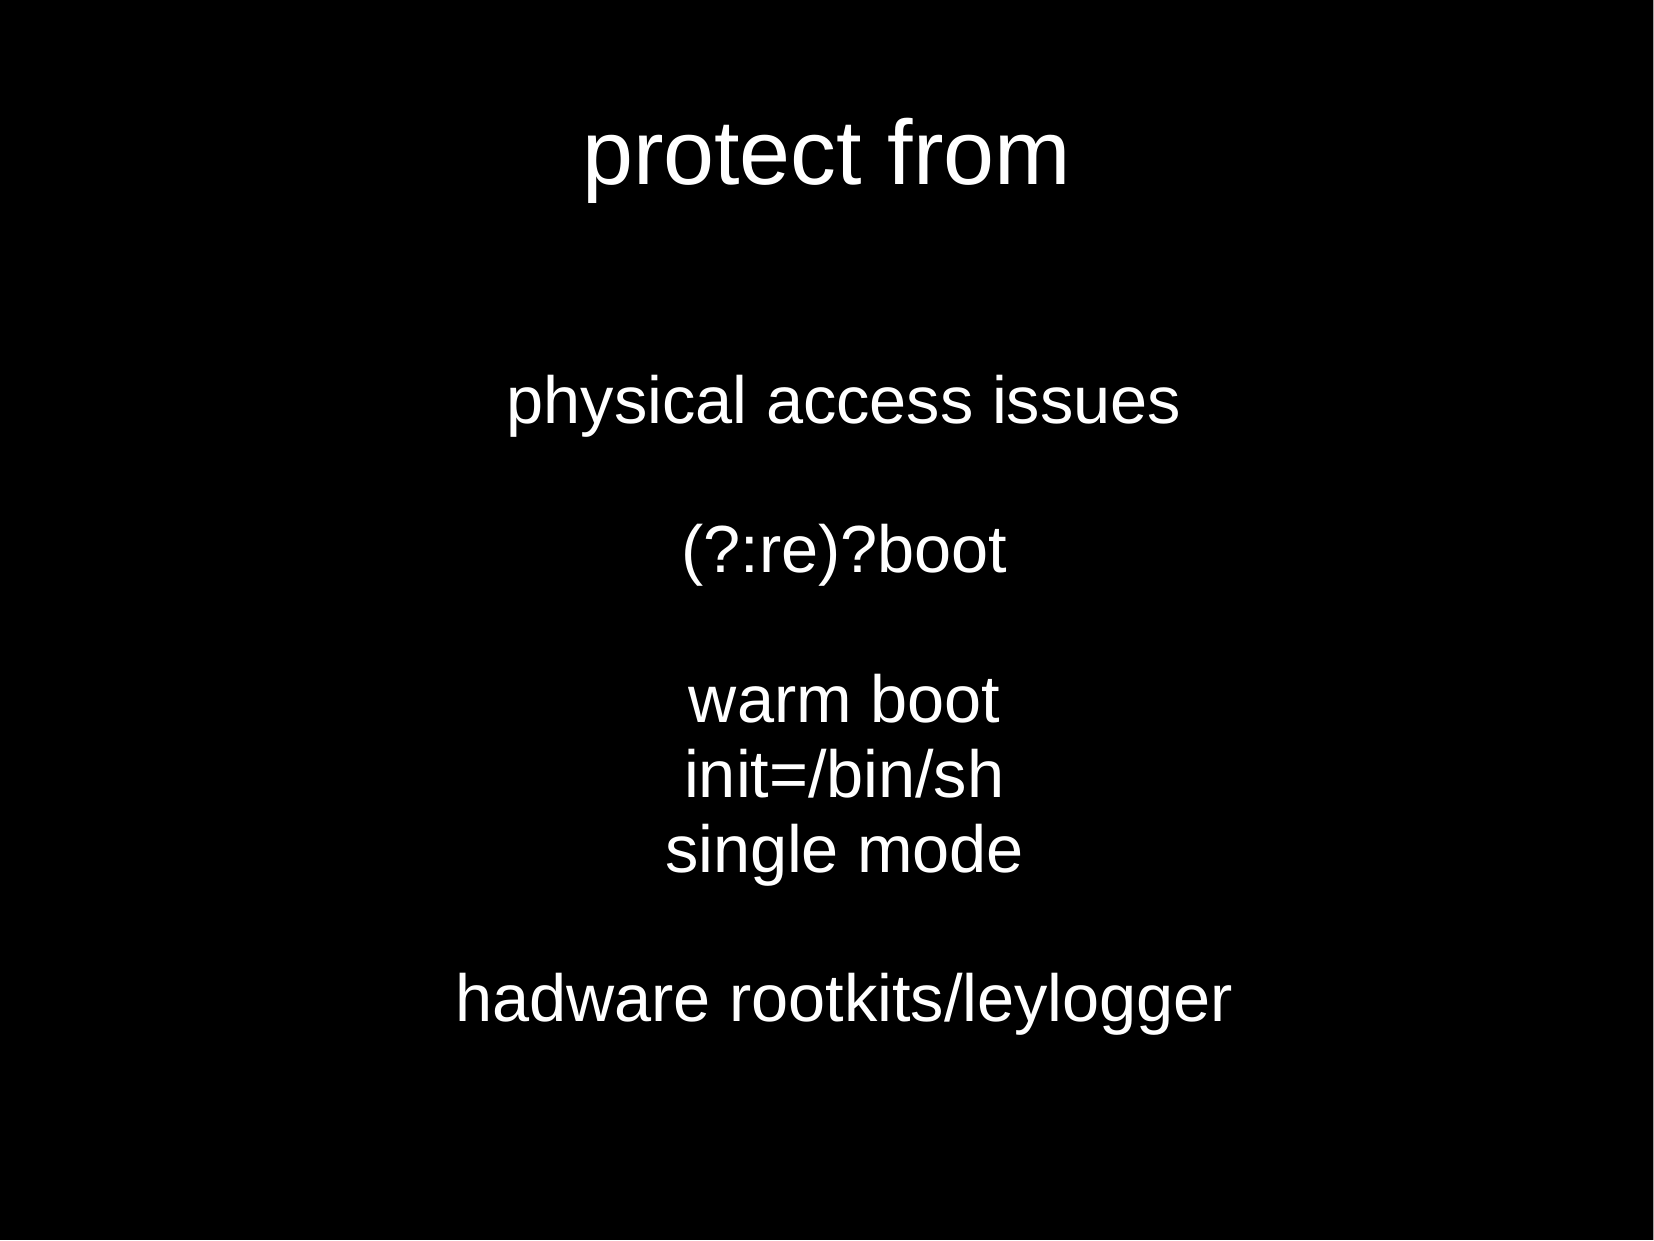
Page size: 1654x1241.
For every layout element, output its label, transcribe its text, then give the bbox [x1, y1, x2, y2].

title protect from [82, 56, 1571, 250]
subtitle physical access issues (?:re)?boot warm boot init=/bin/sh single mode hadware rootkits/leylogger [82, 297, 1571, 1102]
